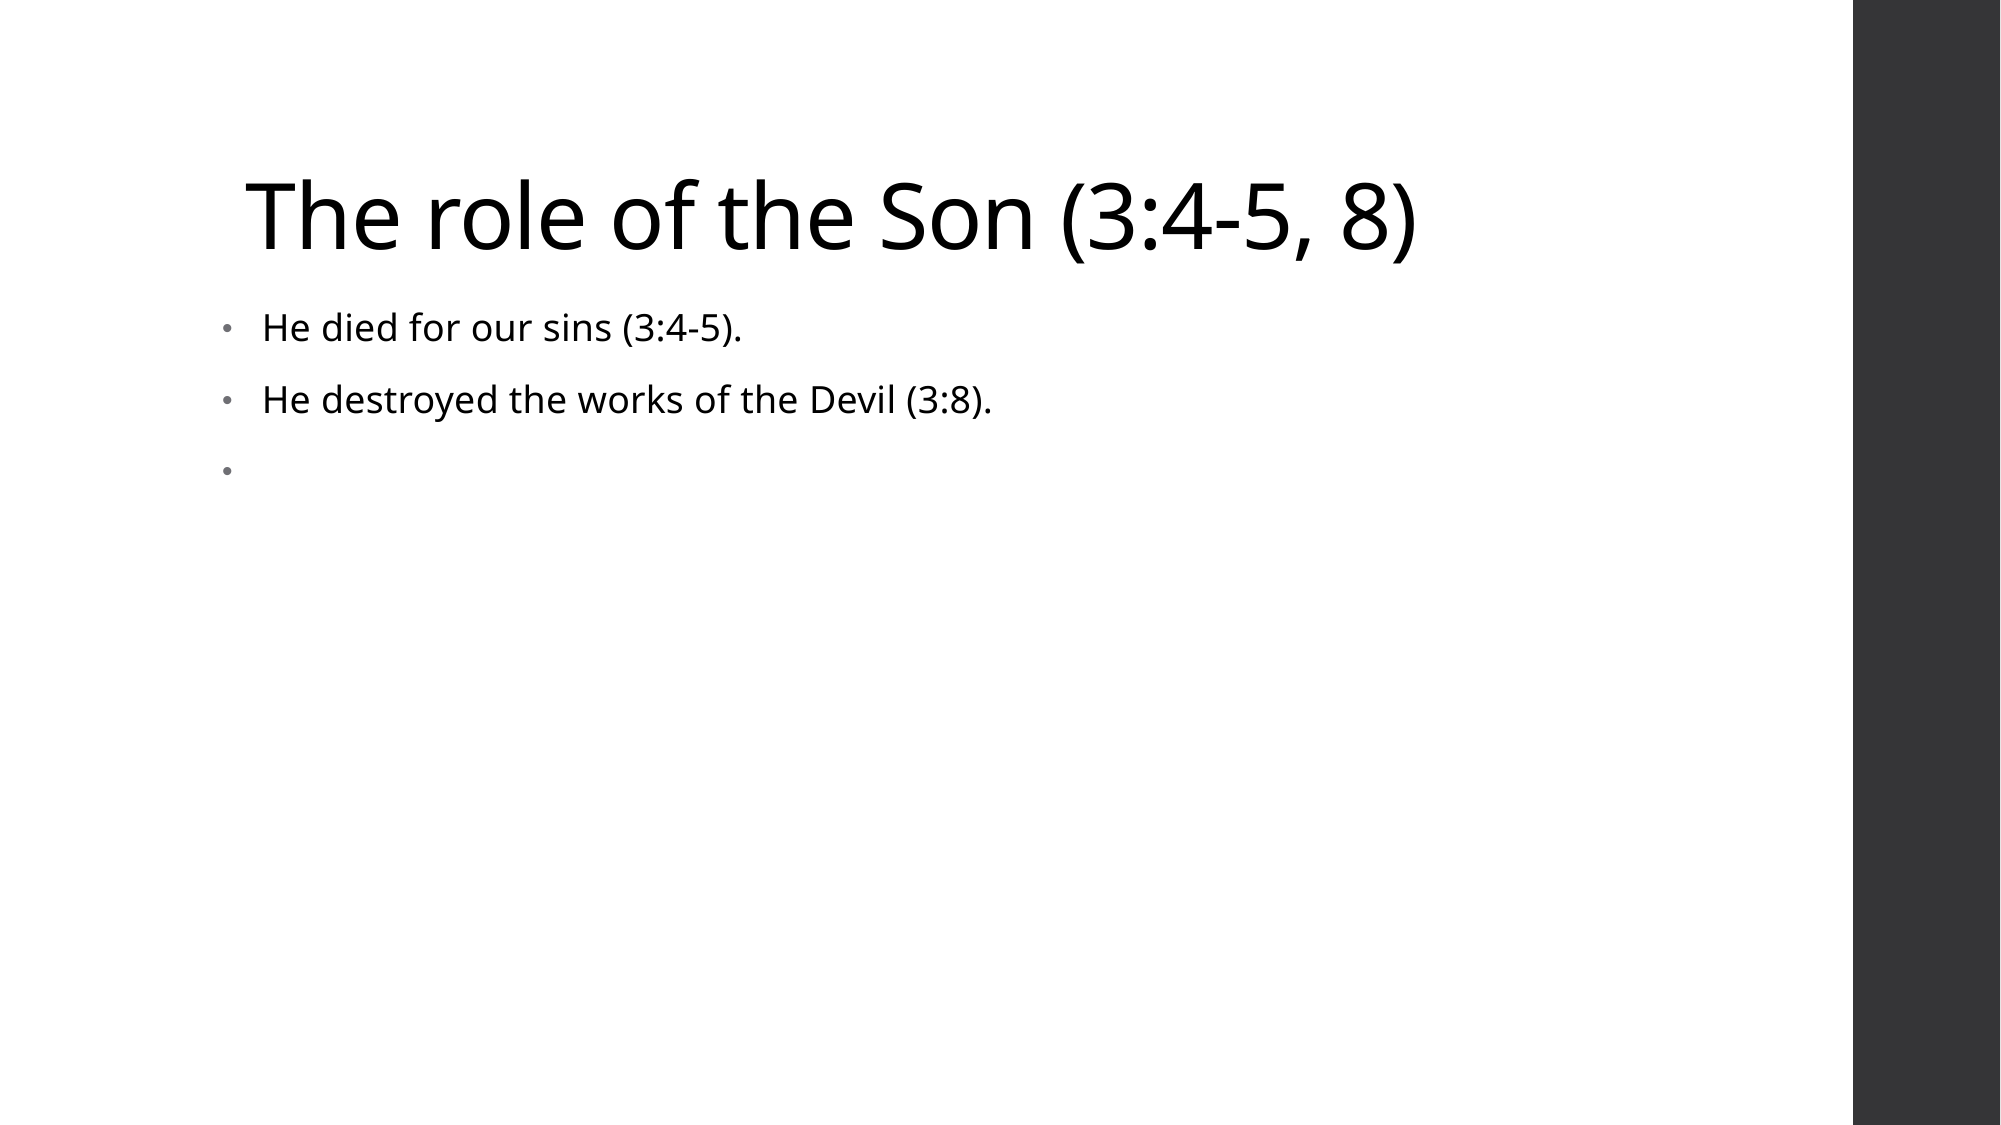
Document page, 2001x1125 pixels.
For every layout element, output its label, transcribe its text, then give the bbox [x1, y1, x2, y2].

list He died for our sins (3:4-5). He destroyed the works of the Devil (3:8). [206, 299, 1617, 1014]
title The role of the Son (3:4-5, 8) [206, 60, 1797, 278]
